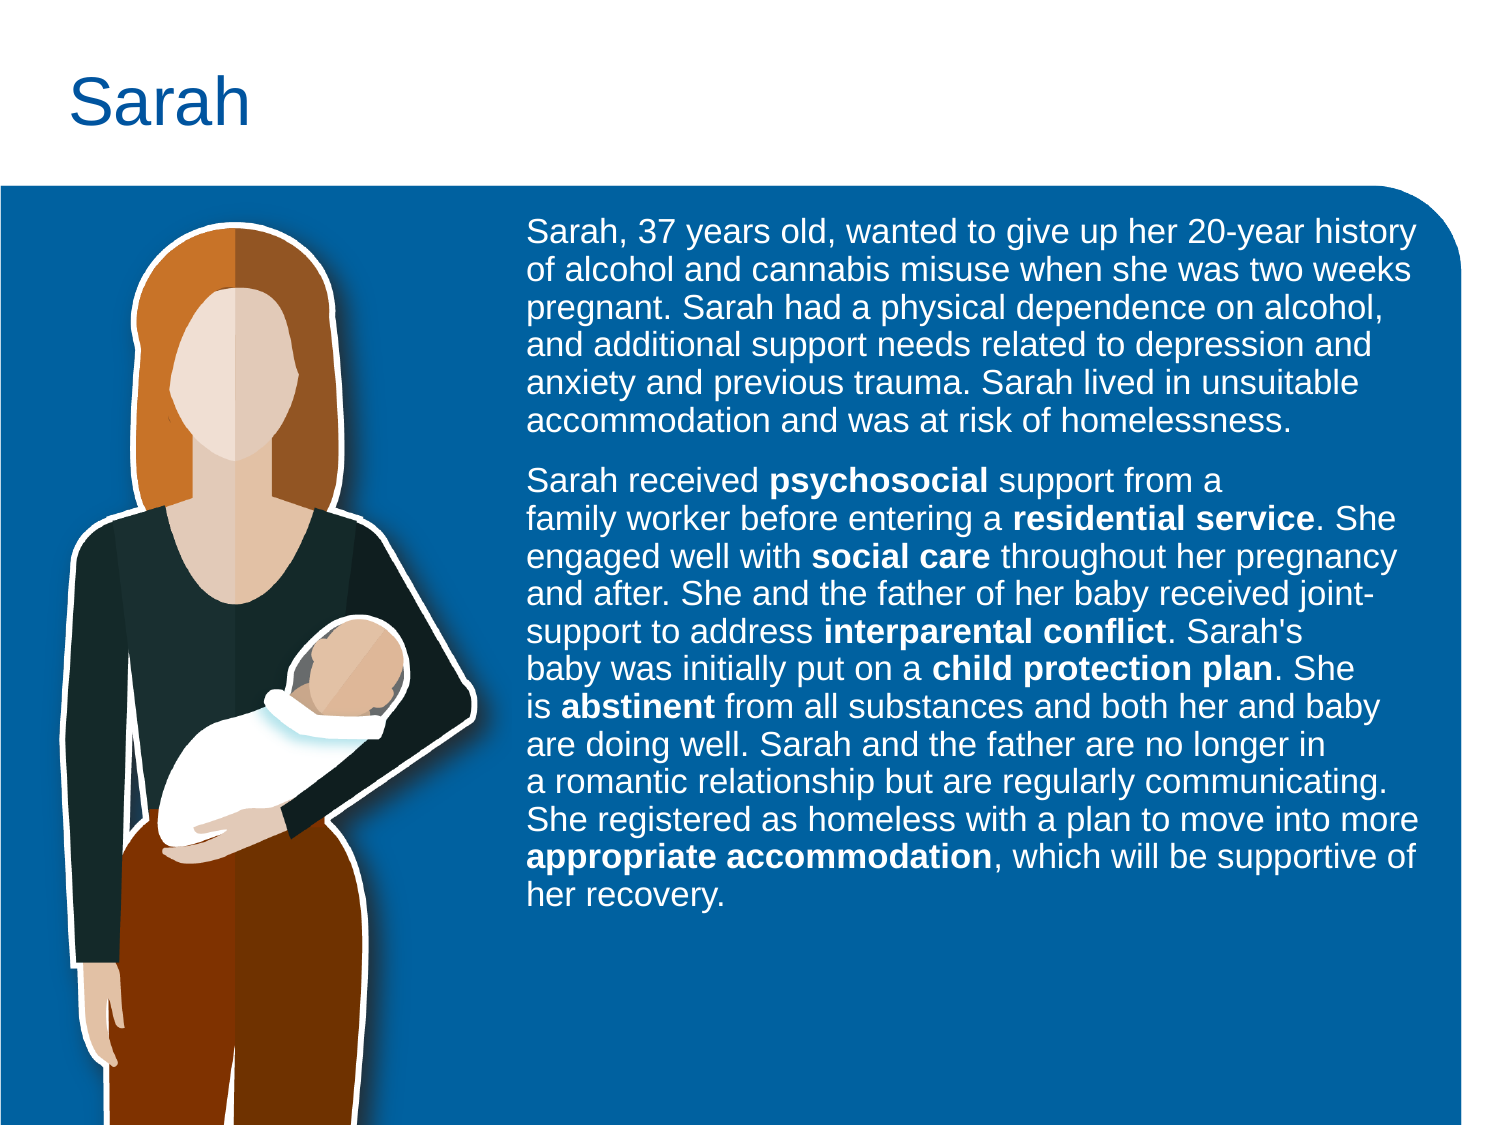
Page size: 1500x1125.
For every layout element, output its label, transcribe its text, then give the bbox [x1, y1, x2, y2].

picture [0, 0, 1500, 1125]
title Sarah [53, 44, 1347, 163]
list Sarah, 37 years old, wanted to give up her 20-year history of alcohol and cannabis misuse when she was two weeks pregnant. Sarah had a physical dependence on alcohol, and additional support needs related to depression and anxiety and previous trauma. Sarah lived in unsuitable accommodation and was at risk of homelessness. Sarah received psychosocial support from a family worker before entering a residential service.​ She engaged well with social care throughout her pregnancy and after.​ She and the father of her baby received joint-support to address interparental conflict. Sarah's baby was initially put on a child protection plan. She is abstinent from all substances and both her and baby are doing well. ​Sarah and the father are no longer in a romantic relationship but are regularly communicating. ​She registered as homeless with a plan to move into more appropriate accommodation, which will be supportive of her recovery. [512, 206, 1438, 963]
